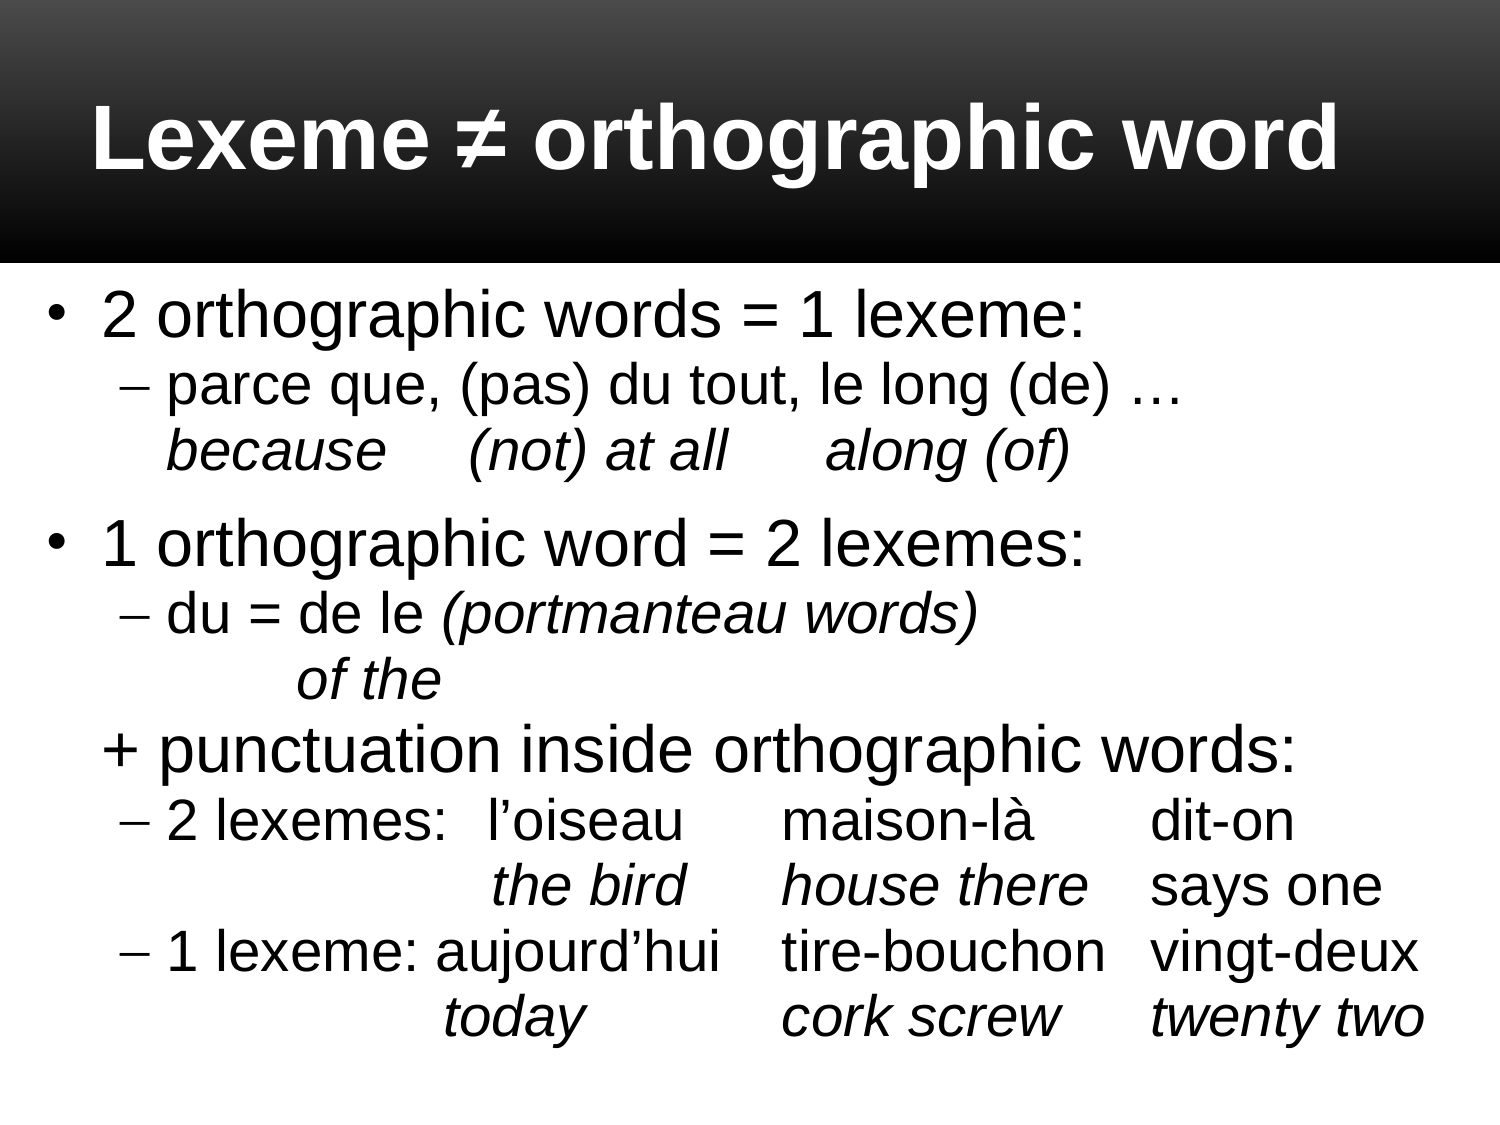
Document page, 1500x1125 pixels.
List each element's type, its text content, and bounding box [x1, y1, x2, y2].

title Lexeme ≠ orthographic word [75, 45, 1426, 233]
list 2 orthographic words = 1 lexeme: parce que, (pas) du tout, le long (de) … because (not) at all along (of) 1 orthographic word = 2 lexemes: du = de le (portmanteau words) of the + punctuation inside orthographic words: 2 lexemes: l’oiseau maison-là dit-on the bird house there says one 1 lexeme: aujourd’hui tire-bouchon vingt-deux today cork screw twenty two [30, 270, 1471, 1058]
